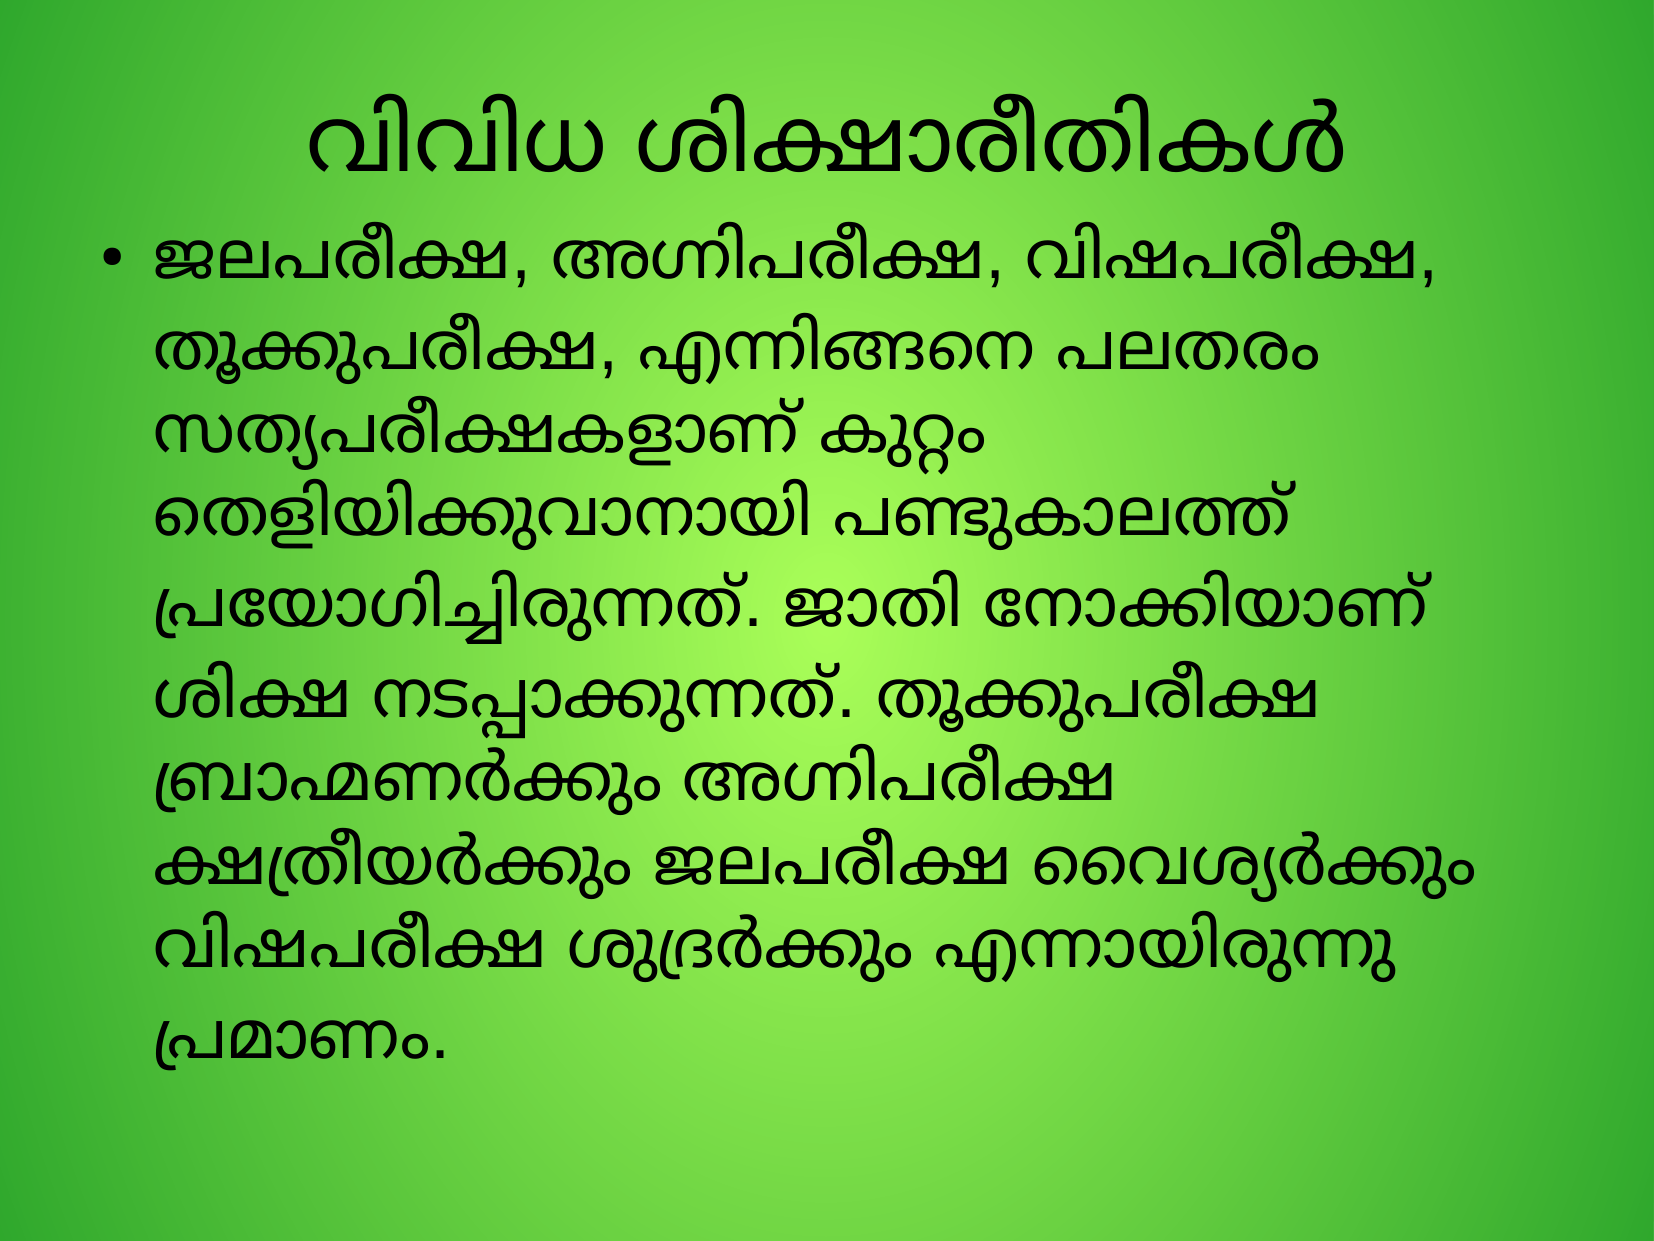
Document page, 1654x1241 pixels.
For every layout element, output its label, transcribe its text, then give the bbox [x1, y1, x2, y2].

list ജലപരീക്ഷ, അഗ്നിപരീക്ഷ, വിഷപരീക്ഷ, തൂക്കുപരീക്ഷ, എന്നിങ്ങനെ പലതരം സത്യപരീക്ഷകളാണ് കുറ്റം തെളിയിക്കുവാനായി പണ്ടുകാലത്ത് പ്രയോഗിച്ചിരുന്നത്. ജാതി നോക്കിയാണ് ശിക്ഷ നടപ്പാക്കുന്നത്. തൂക്കുപരീക്ഷ ബ്രാഹ്മണർക്കും അഗ്നിപരീക്ഷ ക്ഷത്രീയർക്കും ജലപരീക്ഷ വൈശ്യർക്കും വിഷപരീക്ഷ ശുദ്രർക്കും എന്നായിരുന്നു പ്രമാണം. [82, 212, 1571, 1205]
title വിവിധ ശിക്ഷാരീതികൾ [82, 47, 1571, 212]
